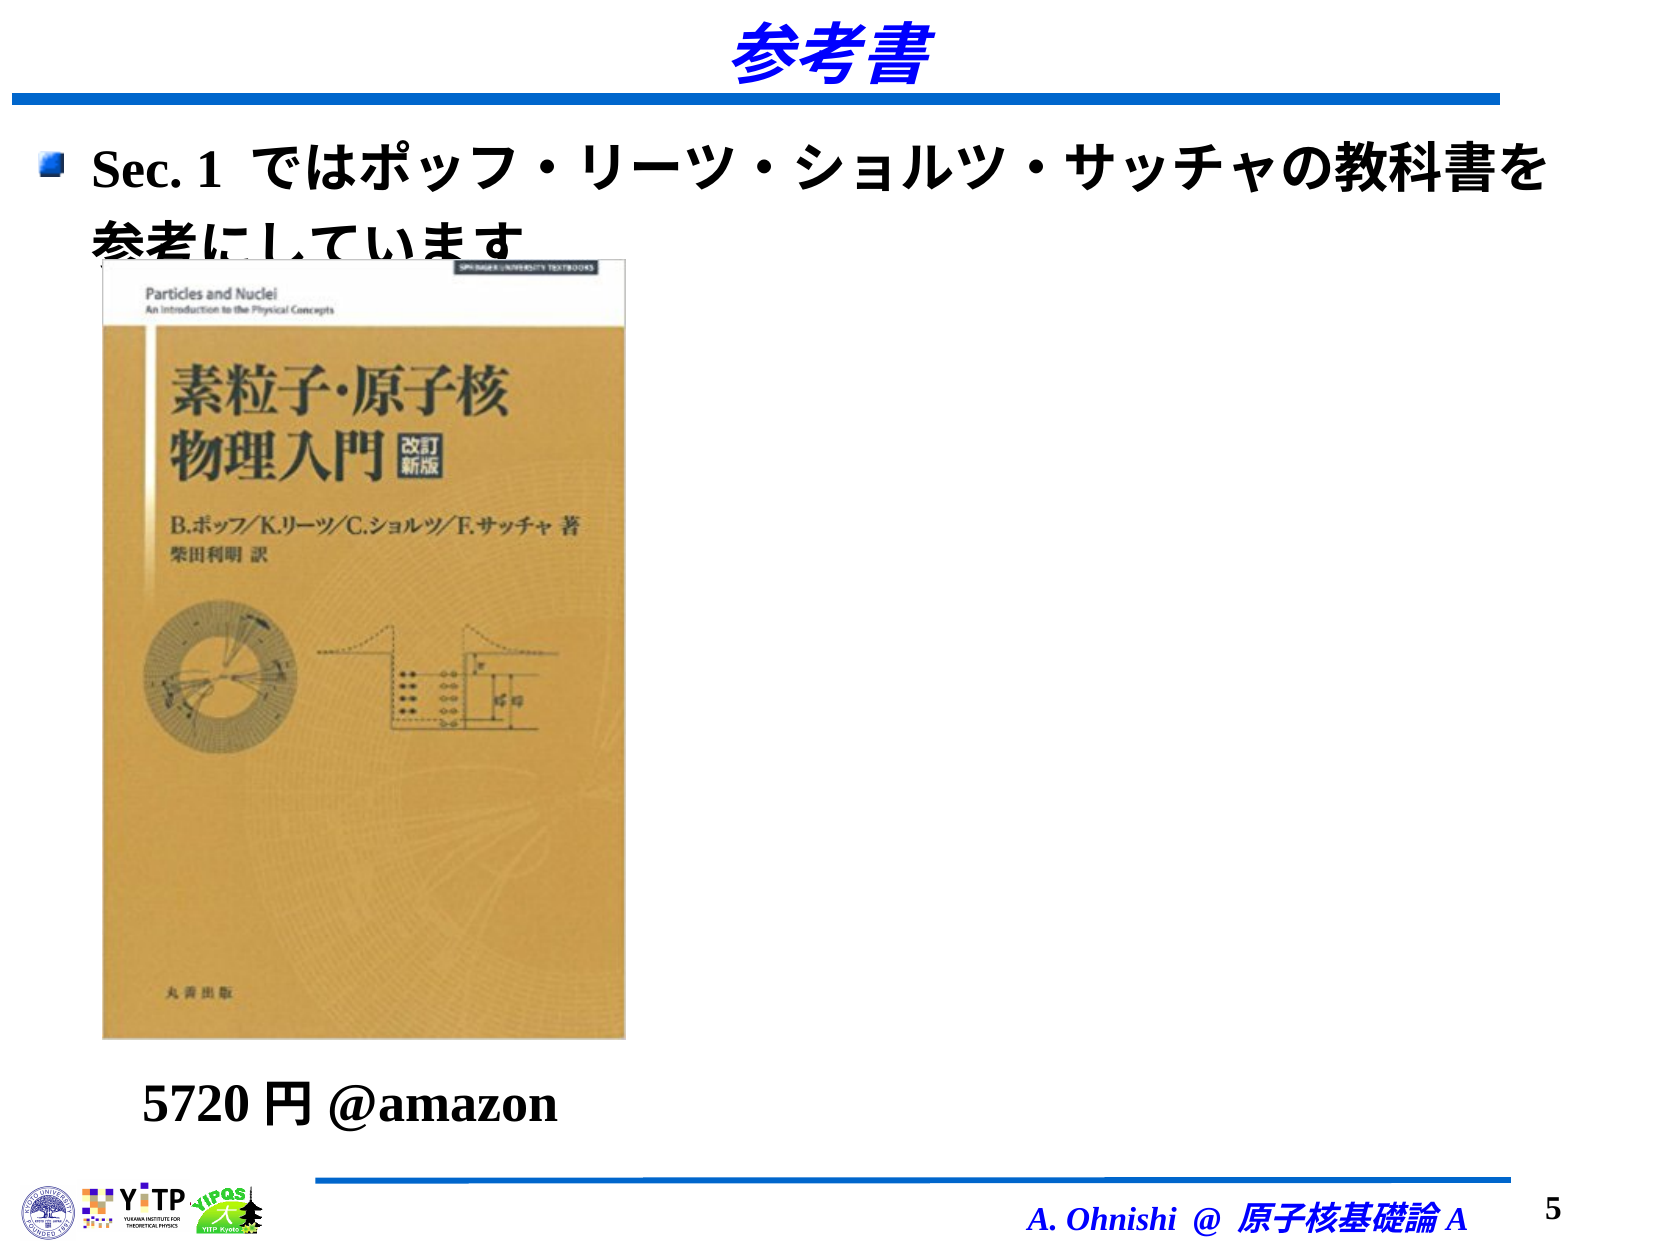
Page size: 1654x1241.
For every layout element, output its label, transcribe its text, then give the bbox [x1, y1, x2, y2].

picture [20, 1185, 76, 1241]
picture [102, 259, 626, 1040]
list Sec. 1 ではポッフ・リーツ・ショルツ・サッチャの教科書を 参考にしています [20, 124, 1621, 1137]
picture [77, 1179, 263, 1234]
text_box 5720円@amazon [142, 1062, 556, 1125]
title 参考書 [0, 0, 1654, 99]
